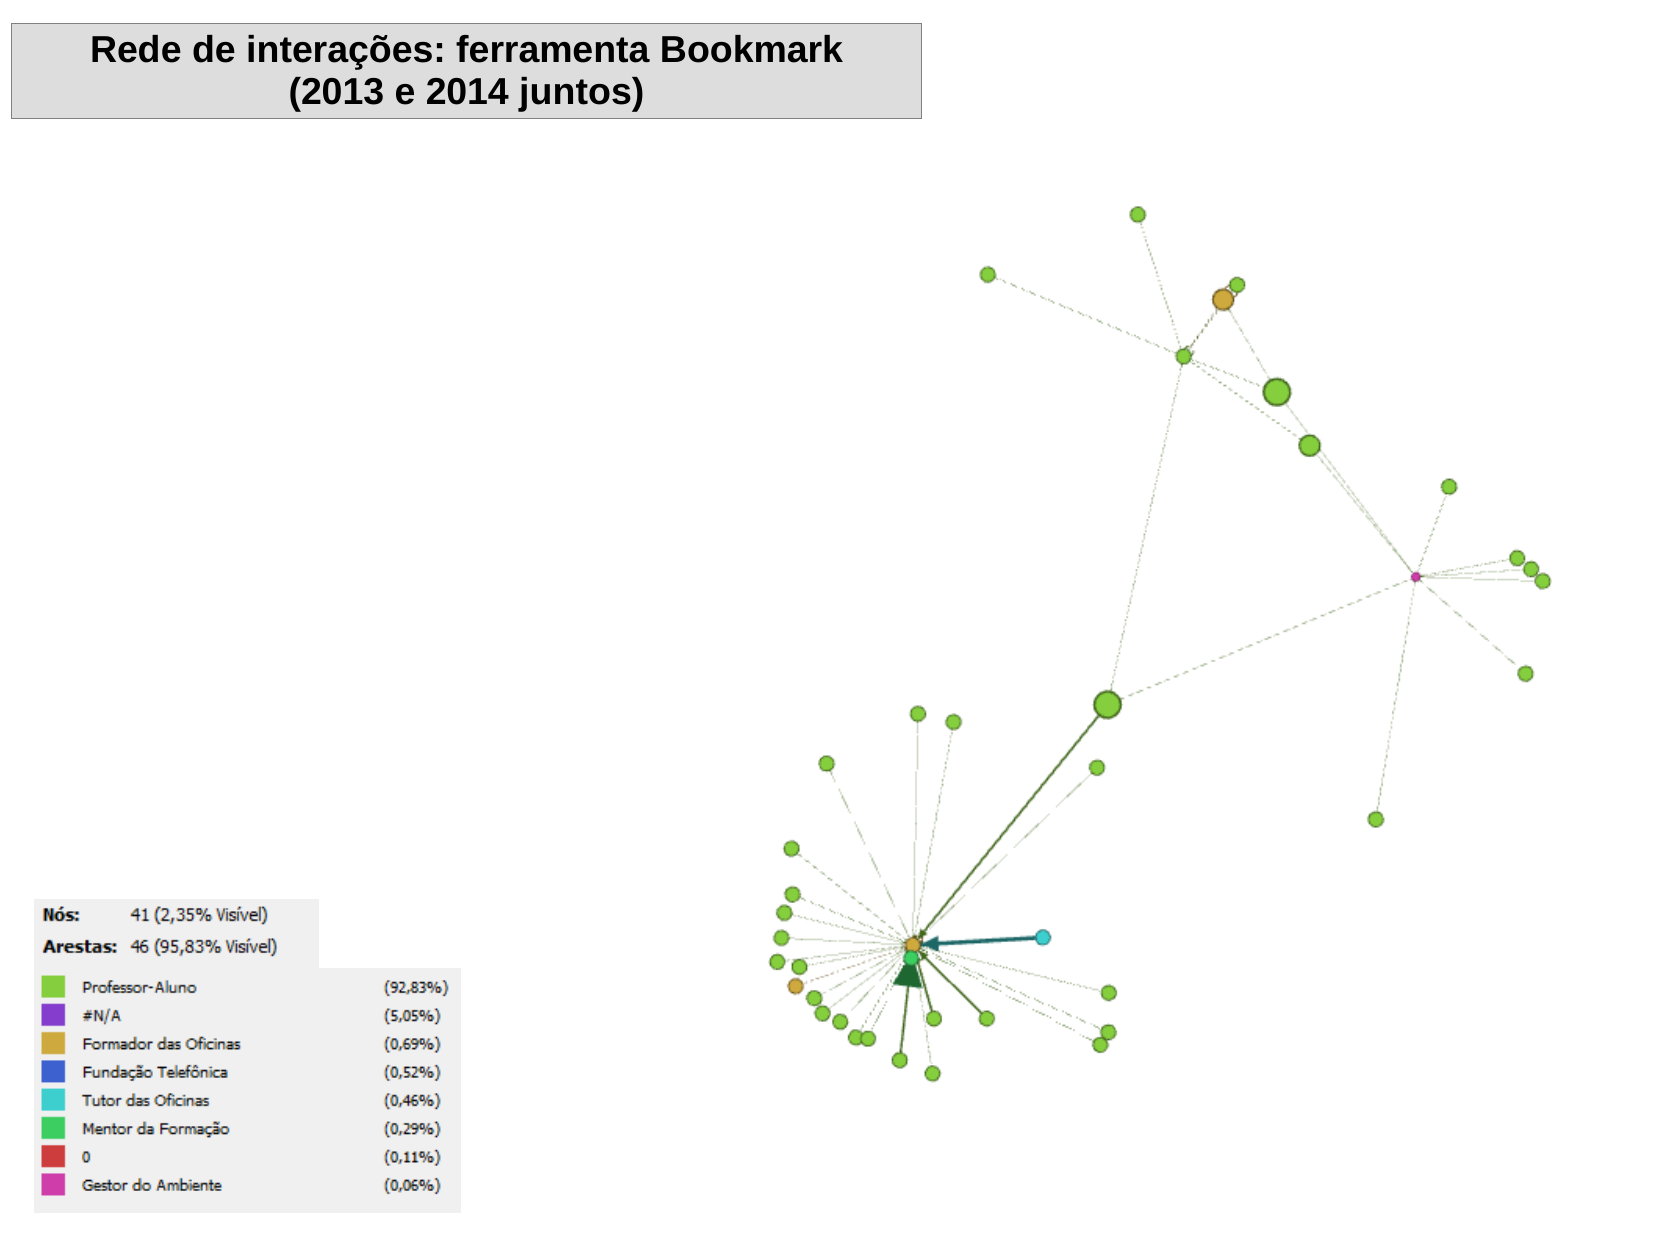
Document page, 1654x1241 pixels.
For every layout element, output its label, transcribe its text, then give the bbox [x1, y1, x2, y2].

text_box Rede de interações: ferramenta Bookmark (2013 e 2014 juntos) [11, 23, 922, 119]
picture [34, 899, 461, 1213]
picture [720, 177, 1588, 1111]
